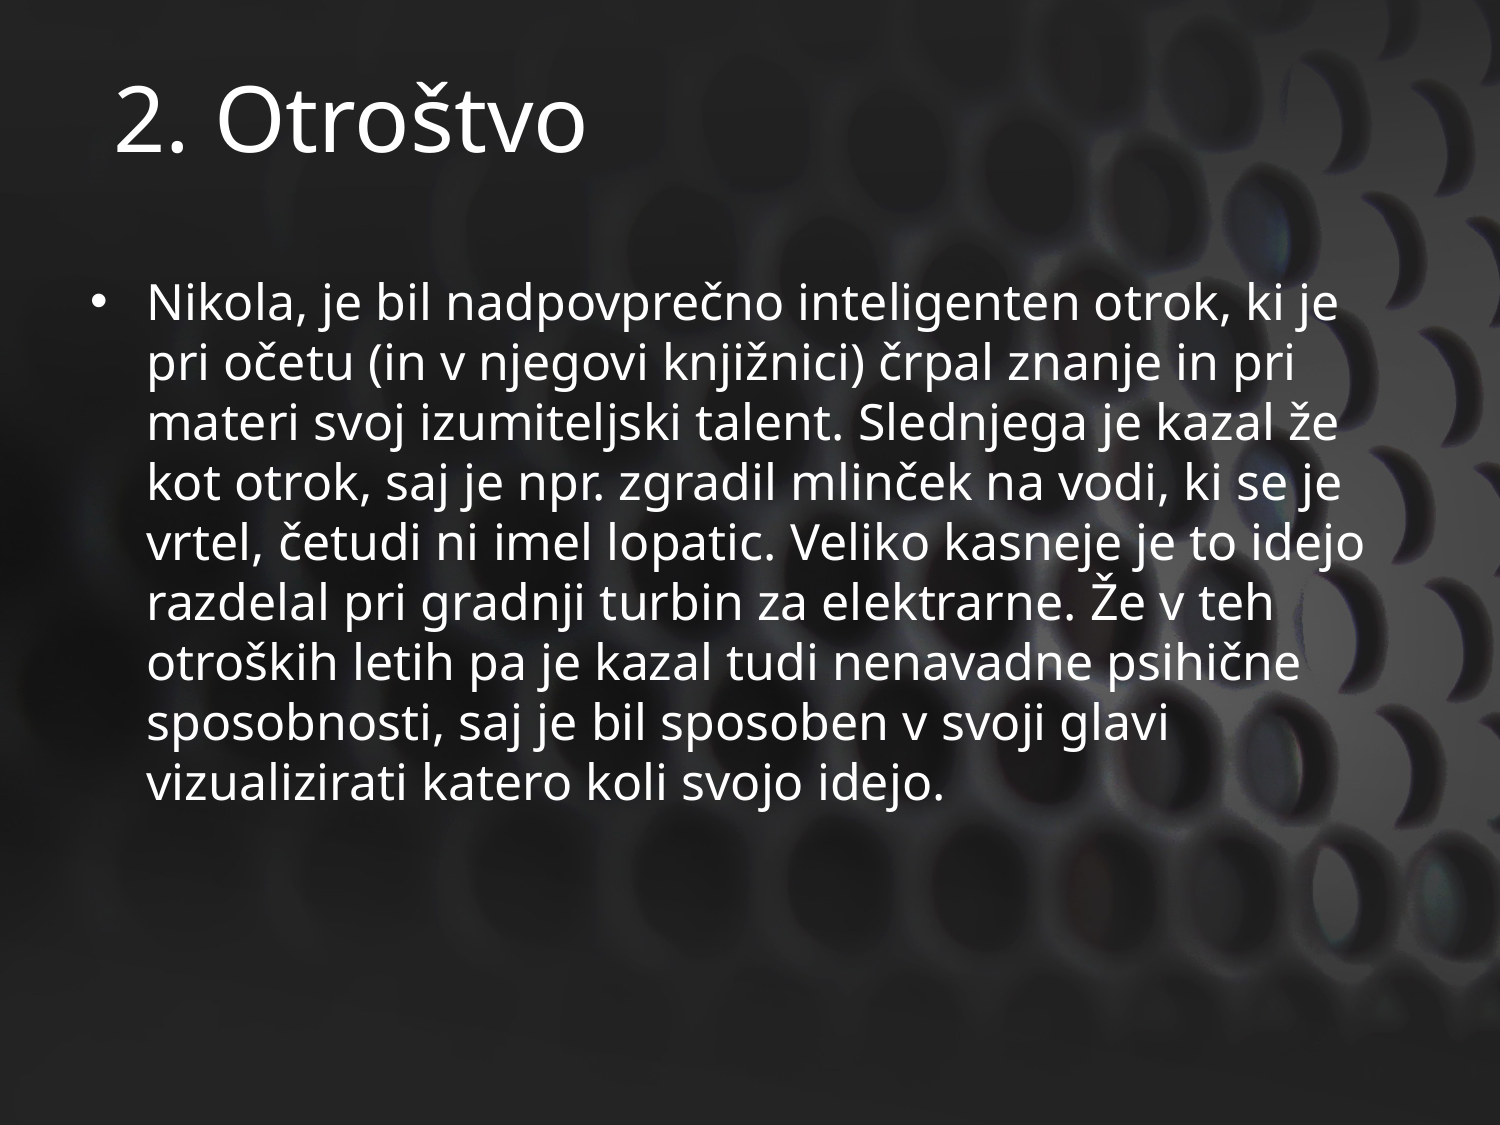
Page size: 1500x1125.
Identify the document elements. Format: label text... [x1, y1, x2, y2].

list Nikola, je bil nadpovprečno inteligenten otrok, ki je pri očetu (in v njegovi knjižnici) črpal znanje in pri materi svoj izumiteljski talent. Slednjega je kazal že kot otrok, saj je npr. zgradil mlinček na vodi, ki se je vrtel, četudi ni imel lopatic. Veliko kasneje je to idejo razdelal pri gradnji turbin za elektrarne. Že v teh otroških letih pa je kazal tudi nenavadne psihične sposobnosti, saj je bil sposoben v svoji glavi vizualizirati katero koli svojo idejo. [75, 262, 1425, 1005]
title 2. Otroštvo [0, 0, 1102, 233]
picture [0, 0, 1500, 1125]
